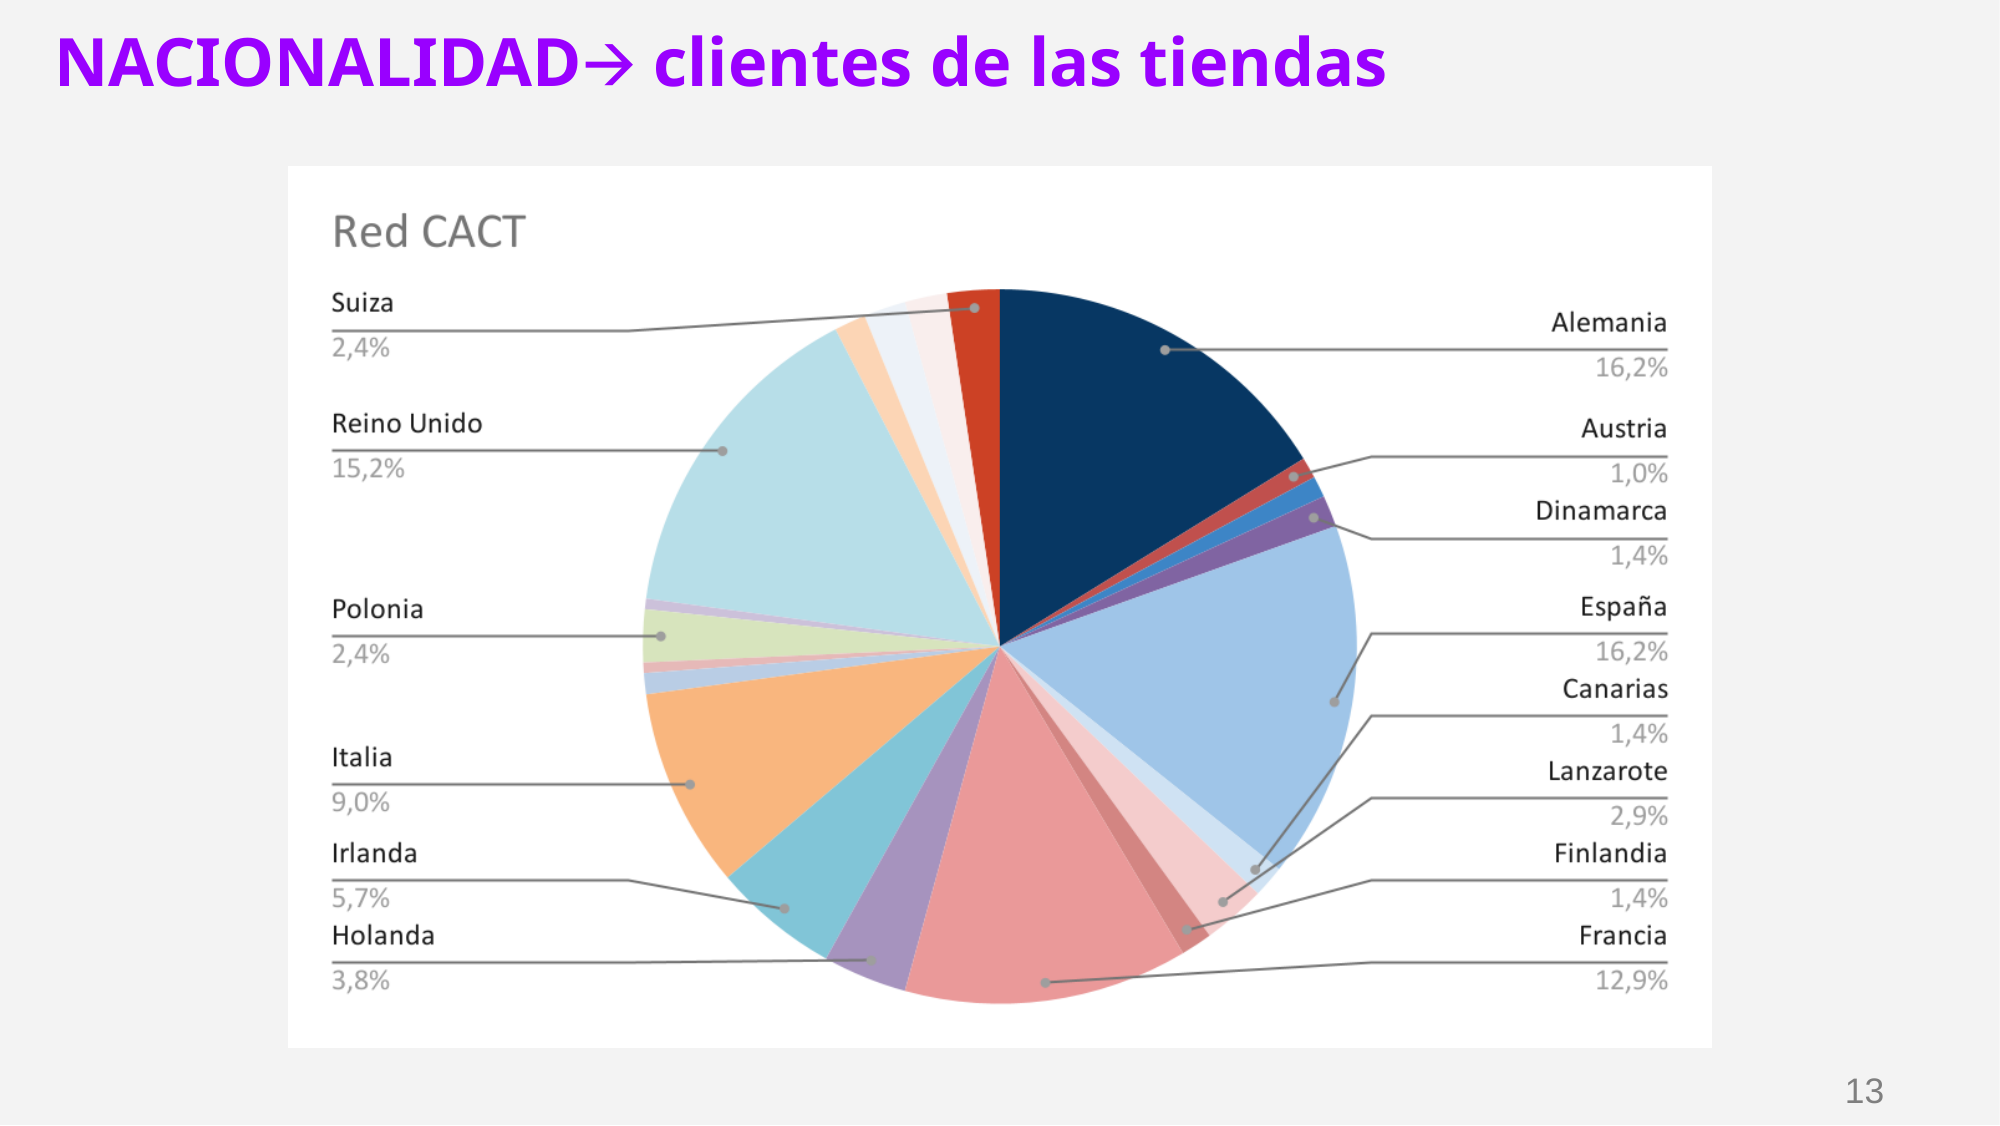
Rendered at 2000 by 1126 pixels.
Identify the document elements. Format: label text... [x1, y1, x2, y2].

slide_number <number> [1435, 1059, 1902, 1120]
picture [288, 166, 1712, 1048]
text_box NACIONALIDAD🡪 clientes de las tiendas [54, 0, 1513, 120]
